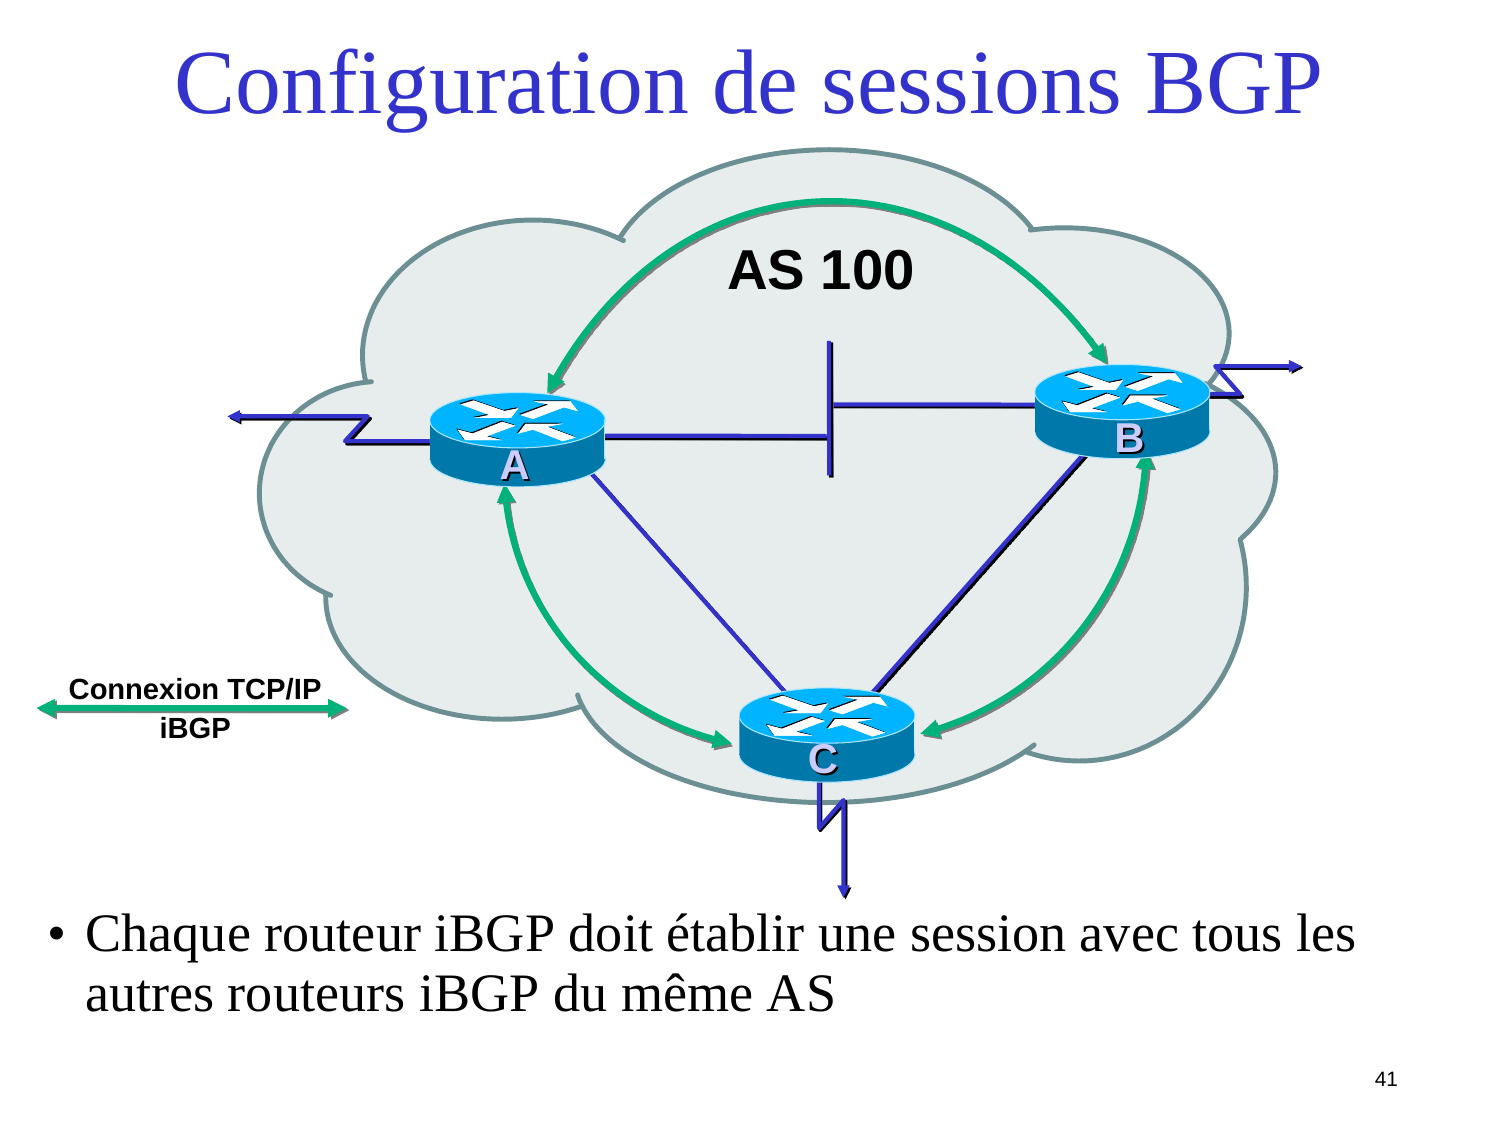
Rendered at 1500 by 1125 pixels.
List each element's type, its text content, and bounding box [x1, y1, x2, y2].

text_box A [513, 459, 518, 467]
picture [460, 422, 512, 440]
picture [254, 144, 1281, 808]
text_box AS 100 [677, 238, 965, 302]
picture [772, 696, 826, 713]
text_box Connexion TCP/IP iBGP [53, 658, 254, 705]
picture [520, 424, 573, 440]
text_box A [499, 441, 530, 489]
text_box Chaque routeur iBGP doit établir une session avec tous les autres routeurs iBGP du même AS [34, 896, 1372, 1031]
text_box B [1114, 415, 1145, 462]
picture [522, 402, 575, 418]
title Configuration de sessions BGP [112, 20, 1388, 145]
picture [829, 719, 883, 736]
text_box C [807, 735, 839, 783]
picture [463, 401, 516, 417]
picture [769, 718, 821, 735]
picture [832, 697, 885, 713]
text_box Connexion TCP/IP iBGP [53, 714, 254, 753]
